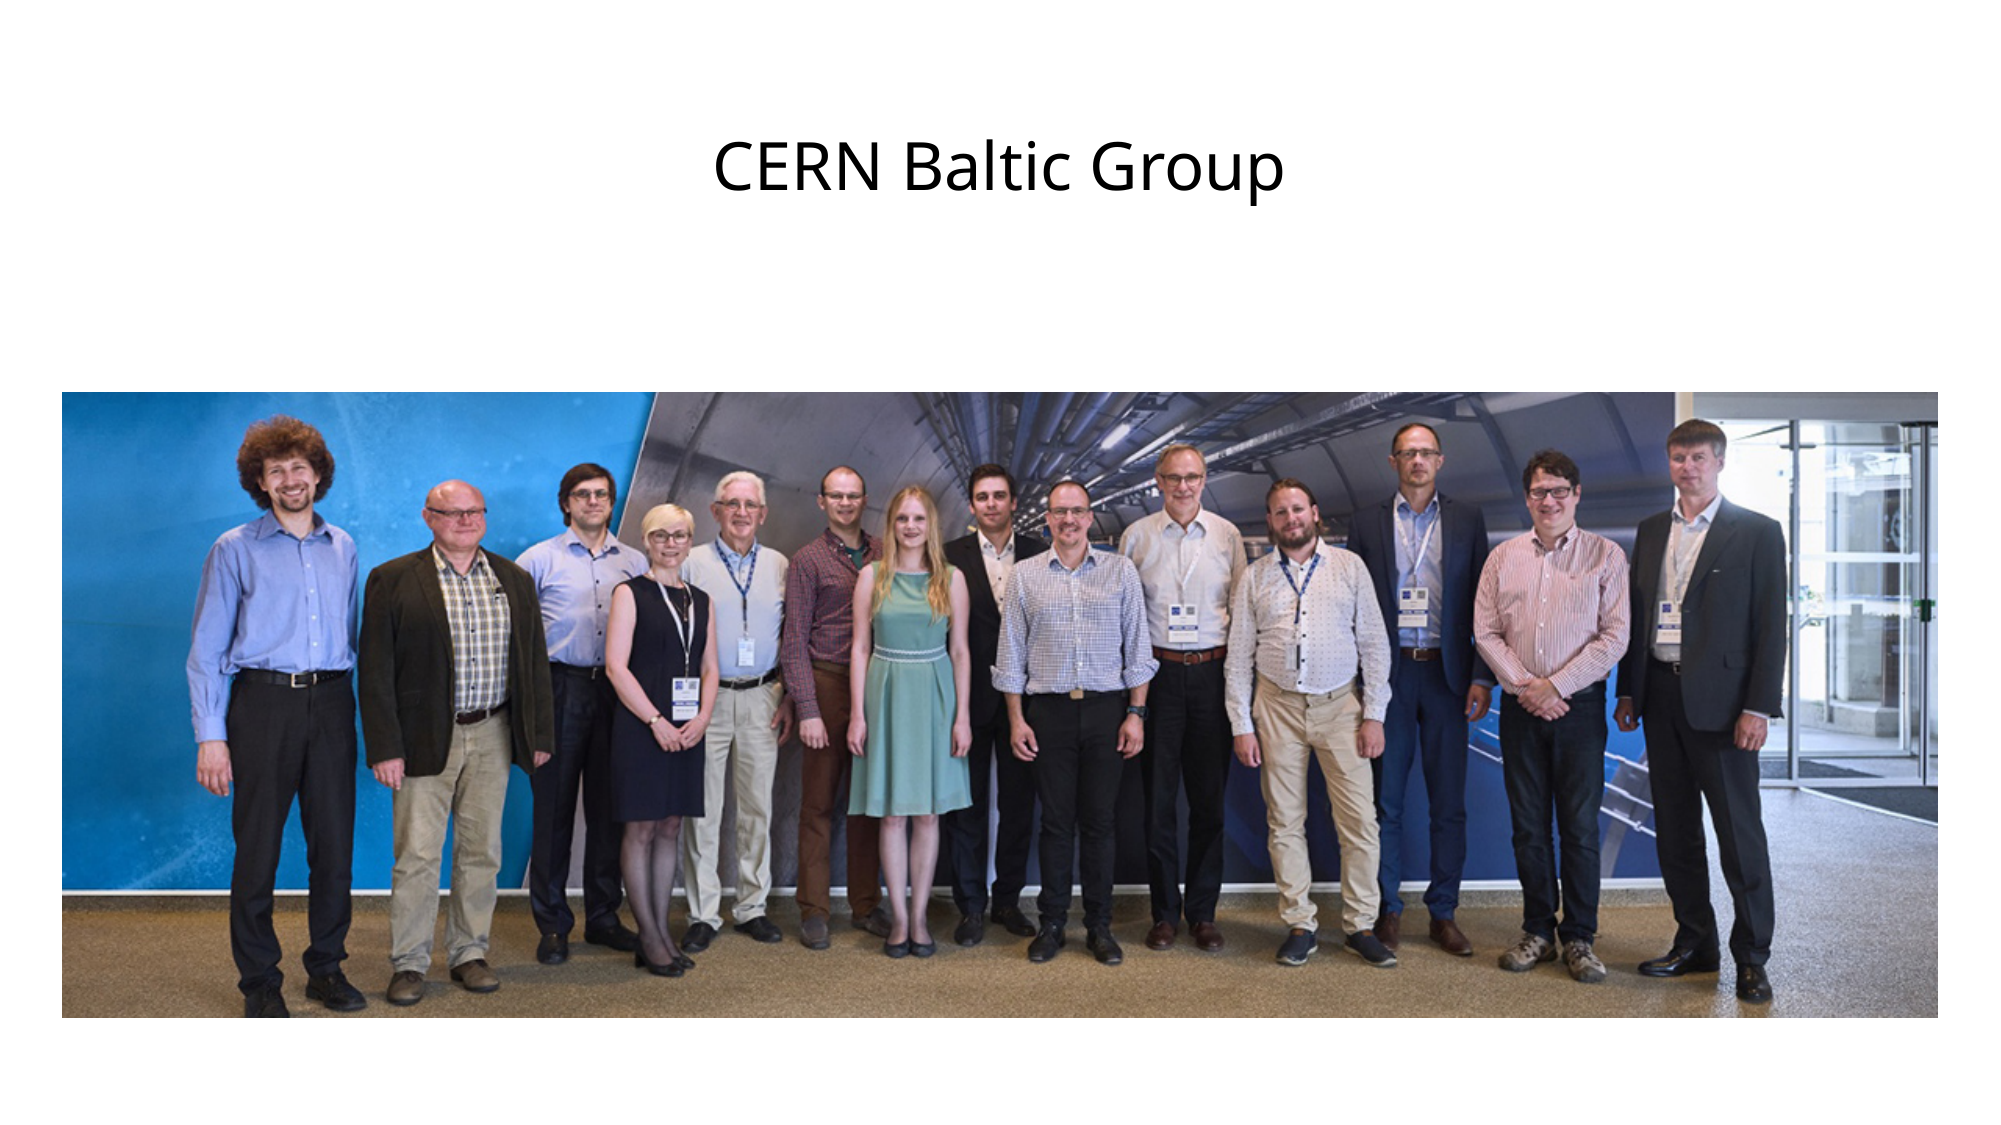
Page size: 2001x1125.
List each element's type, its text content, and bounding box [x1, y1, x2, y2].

picture [62, 393, 1938, 1018]
title CERN Baltic Group [137, 59, 1863, 278]
